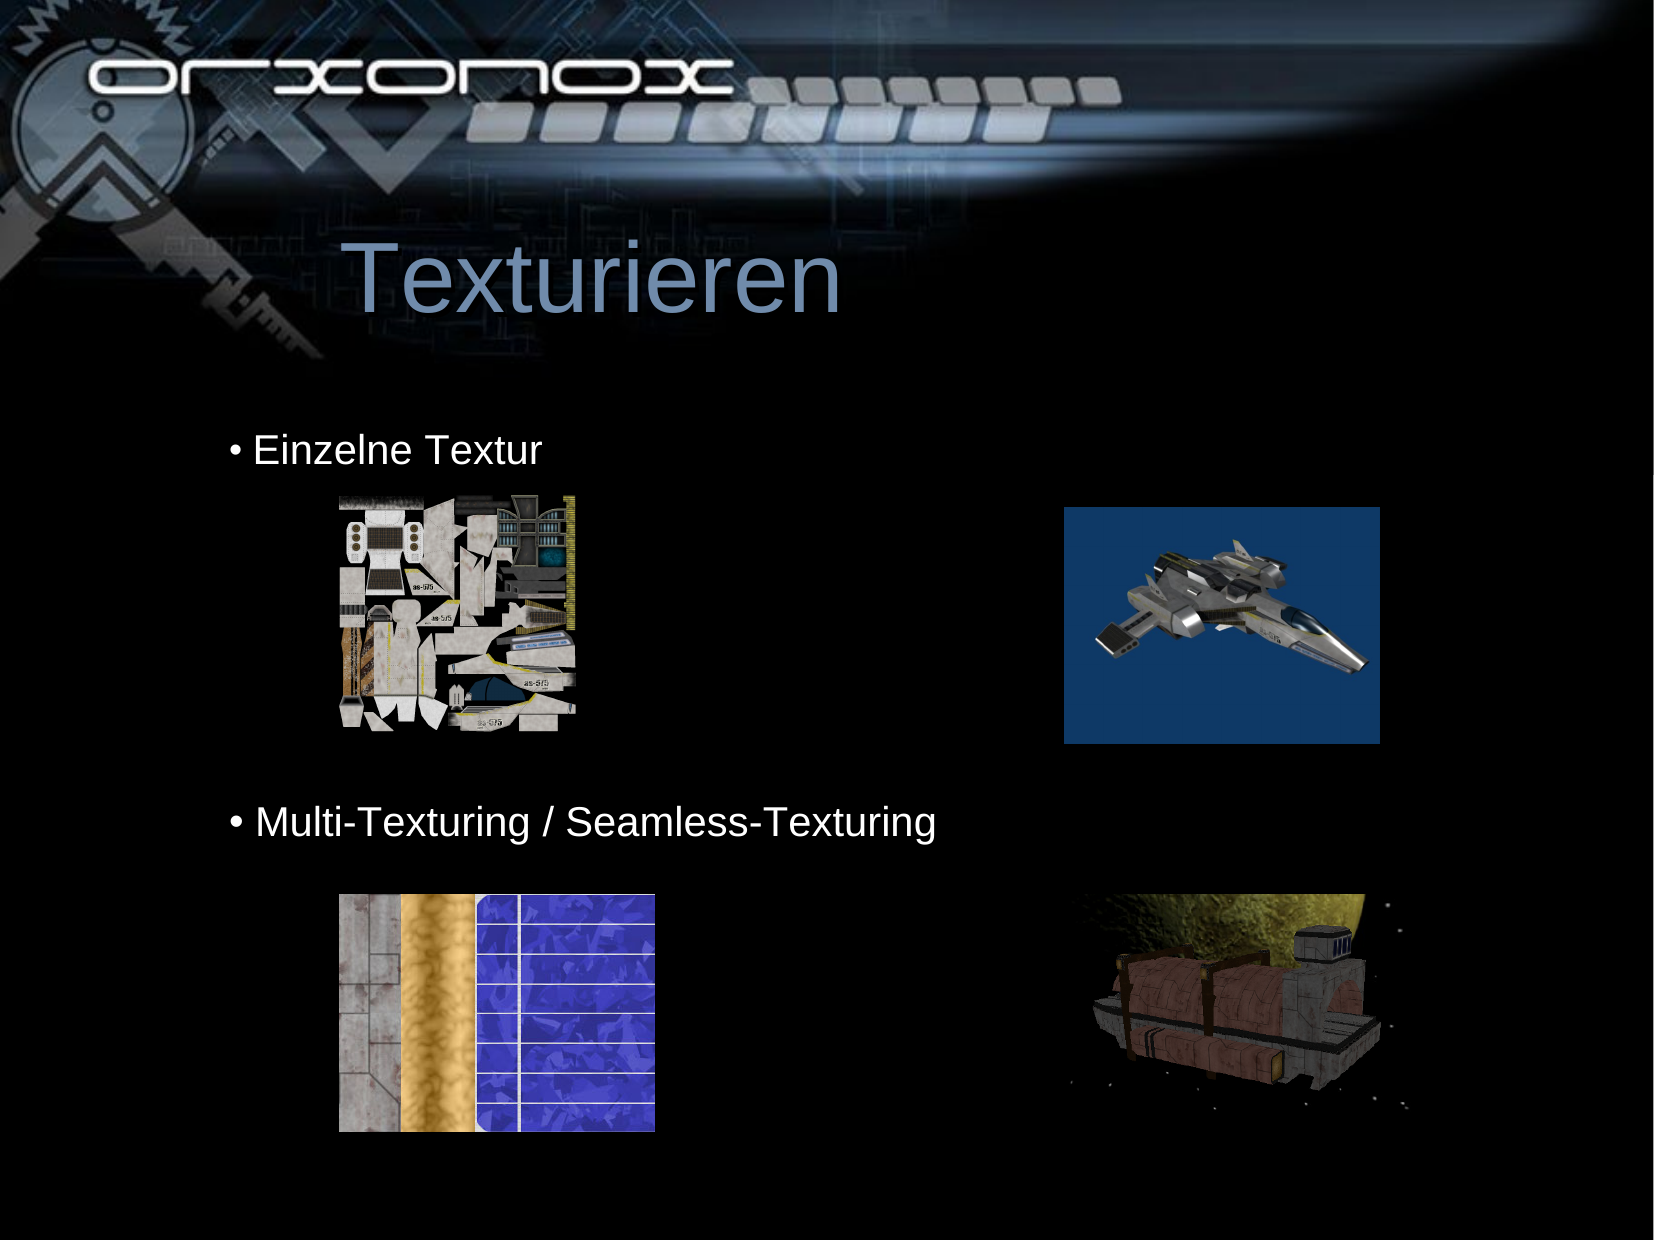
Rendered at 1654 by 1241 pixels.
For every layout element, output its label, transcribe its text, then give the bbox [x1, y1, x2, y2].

picture [339, 894, 655, 1132]
text_box Texturieren [324, 205, 1300, 261]
picture [0, 0, 1654, 475]
picture [1064, 894, 1412, 1132]
text_box Einzelne Textur Multi-Texturing / Seamless-Texturing [214, 420, 1515, 854]
